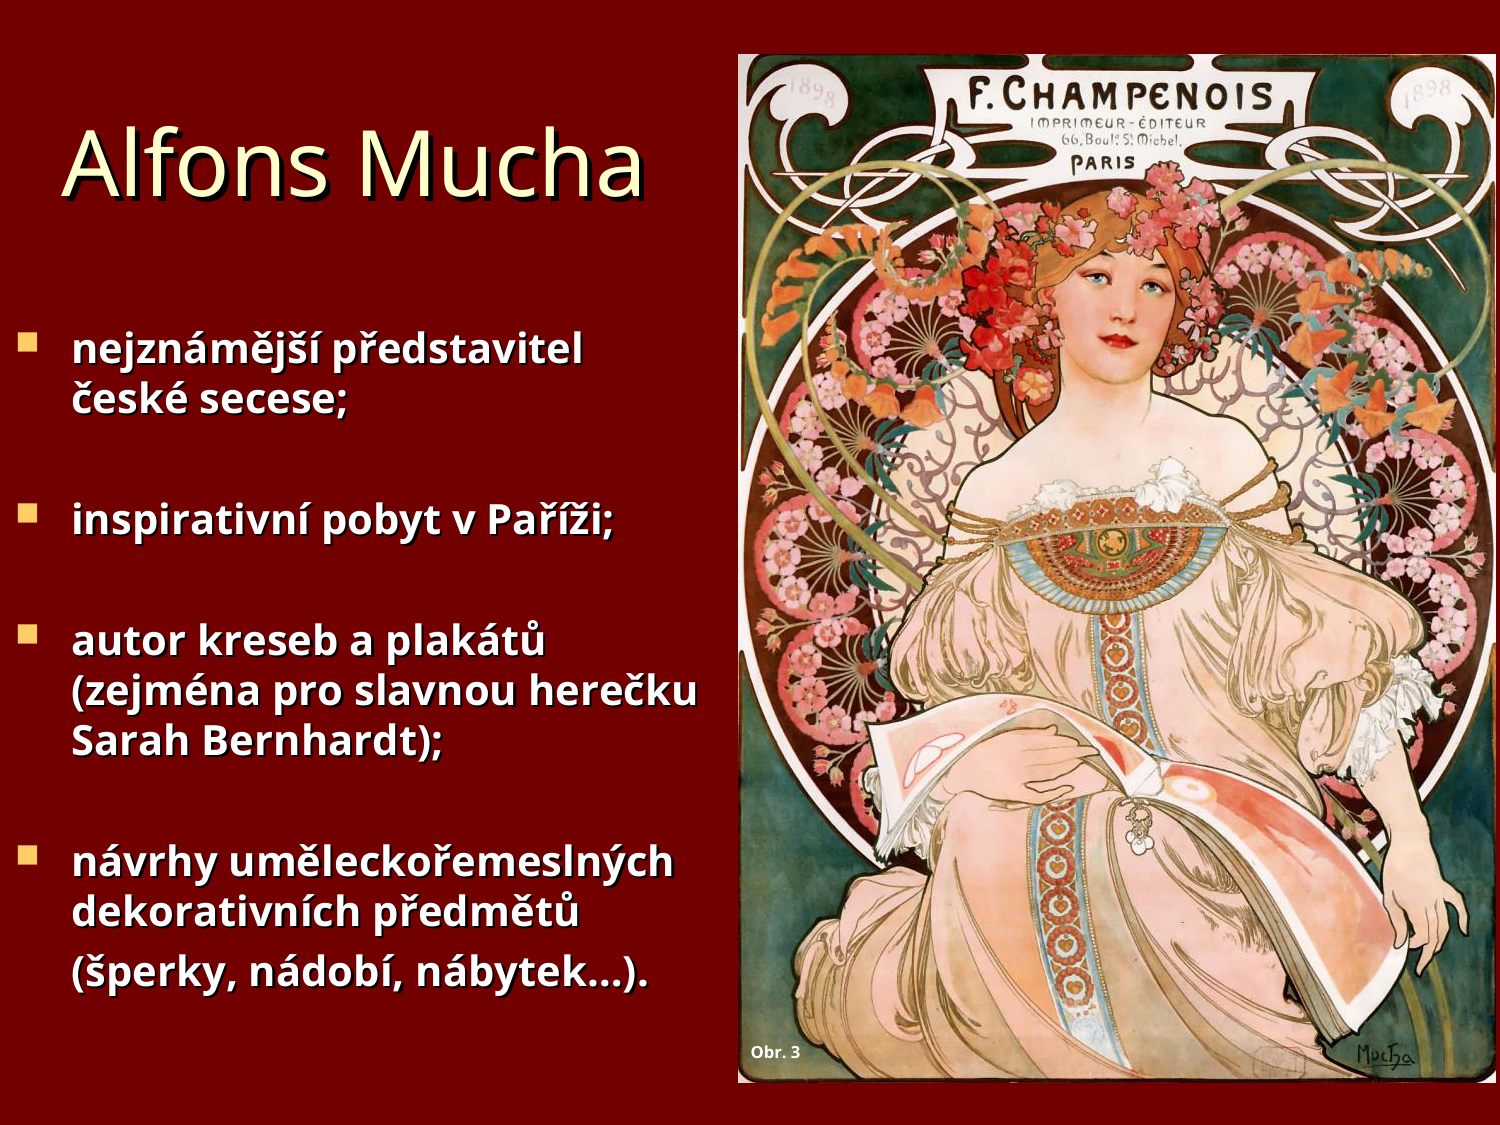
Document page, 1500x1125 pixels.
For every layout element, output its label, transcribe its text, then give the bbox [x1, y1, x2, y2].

list nejznámější představitel české secese; inspirativní pobyt v Paříži; autor kreseb a plakátů (zejména pro slavnou herečku Sarah Bernhardt); návrhy uměleckořemeslných dekorativních předmětů (šperky, nádobí, nábytek…). [0, 314, 738, 1003]
text_box Obr. 3 [735, 1034, 816, 1070]
title Alfons Mucha [17, 66, 691, 254]
text_box [738, 54, 1496, 1083]
